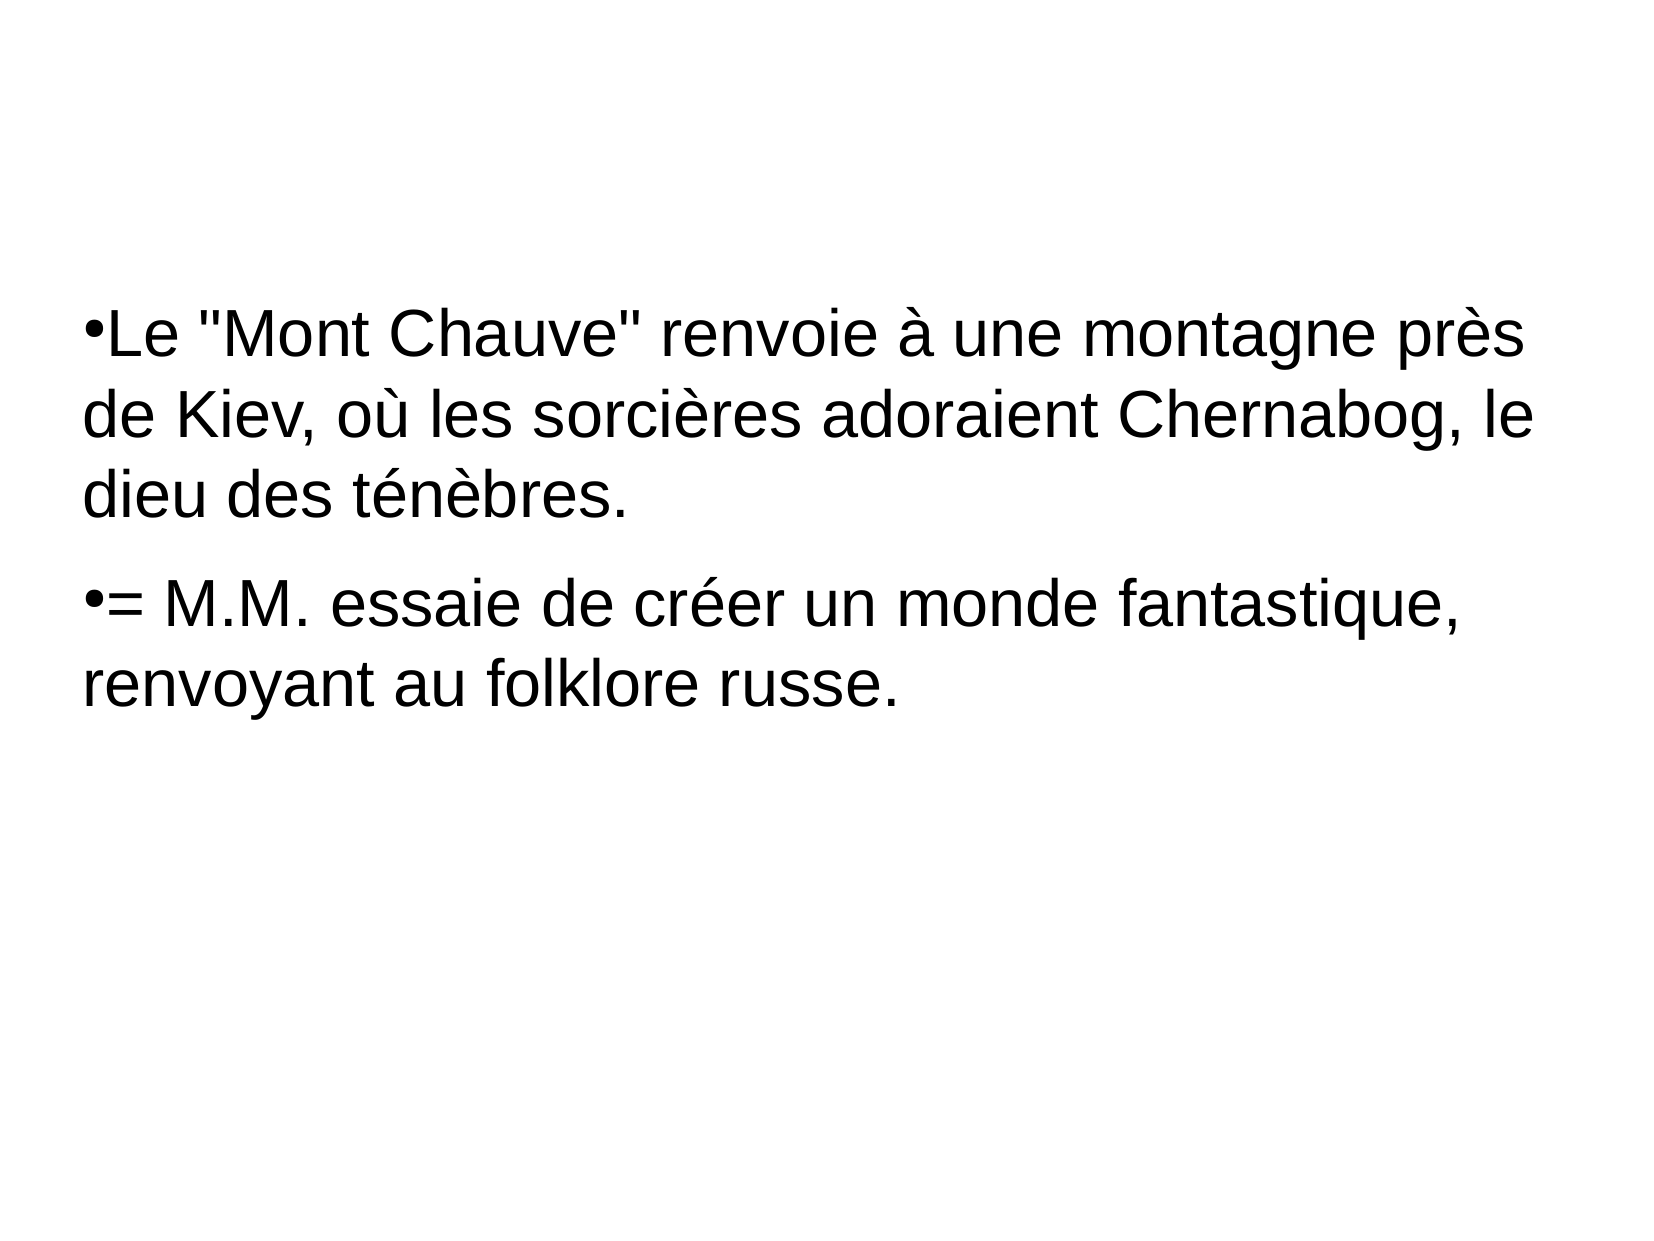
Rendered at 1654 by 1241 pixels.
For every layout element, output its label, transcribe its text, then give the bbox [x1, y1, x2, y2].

list Le "Mont Chauve" renvoie à une montagne près de Kiev, où les sorcières adoraient Chernabog, le dieu des ténèbres. = M.M. essaie de créer un monde fantastique, renvoyant au folklore russe. [82, 290, 1571, 1010]
